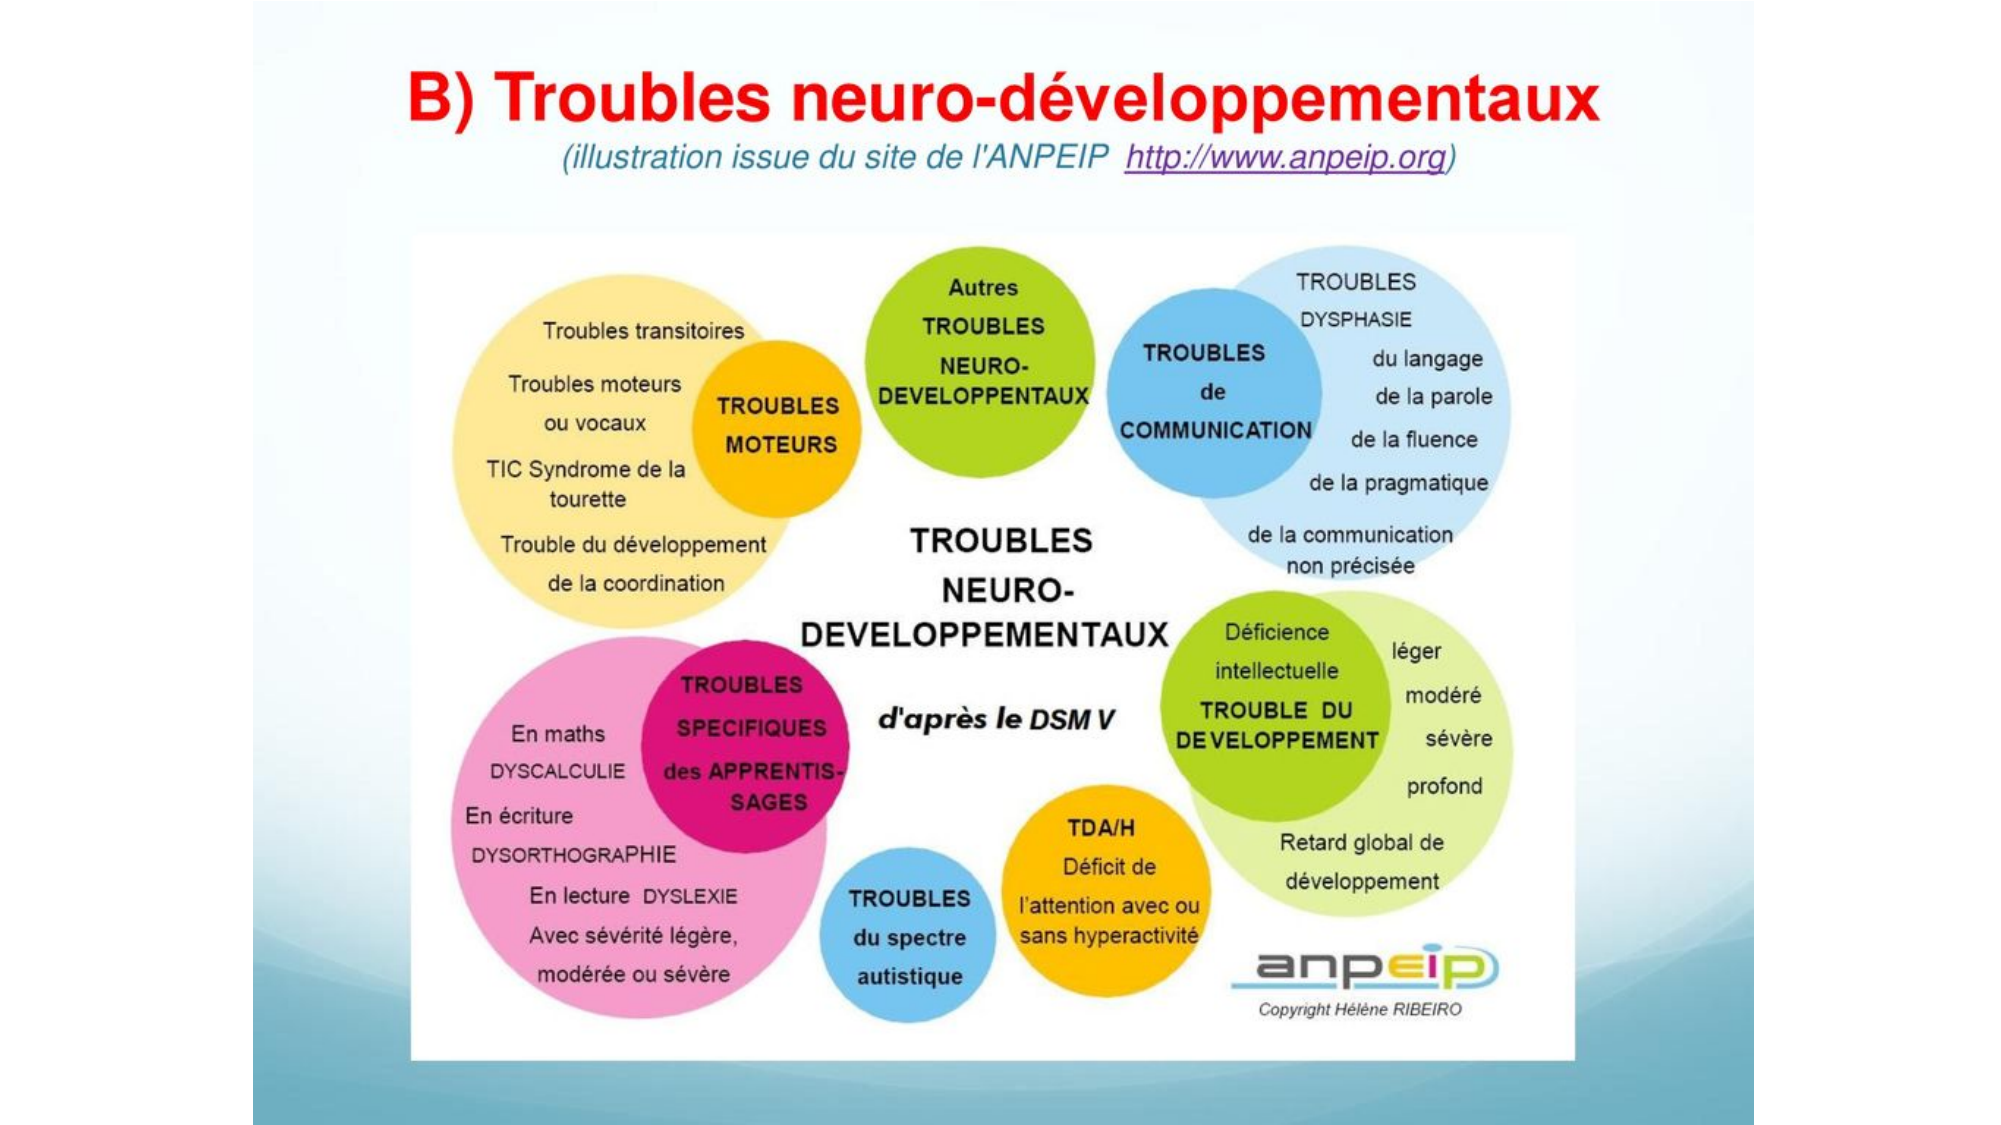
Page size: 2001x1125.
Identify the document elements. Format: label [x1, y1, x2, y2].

picture [253, 1, 1754, 1125]
